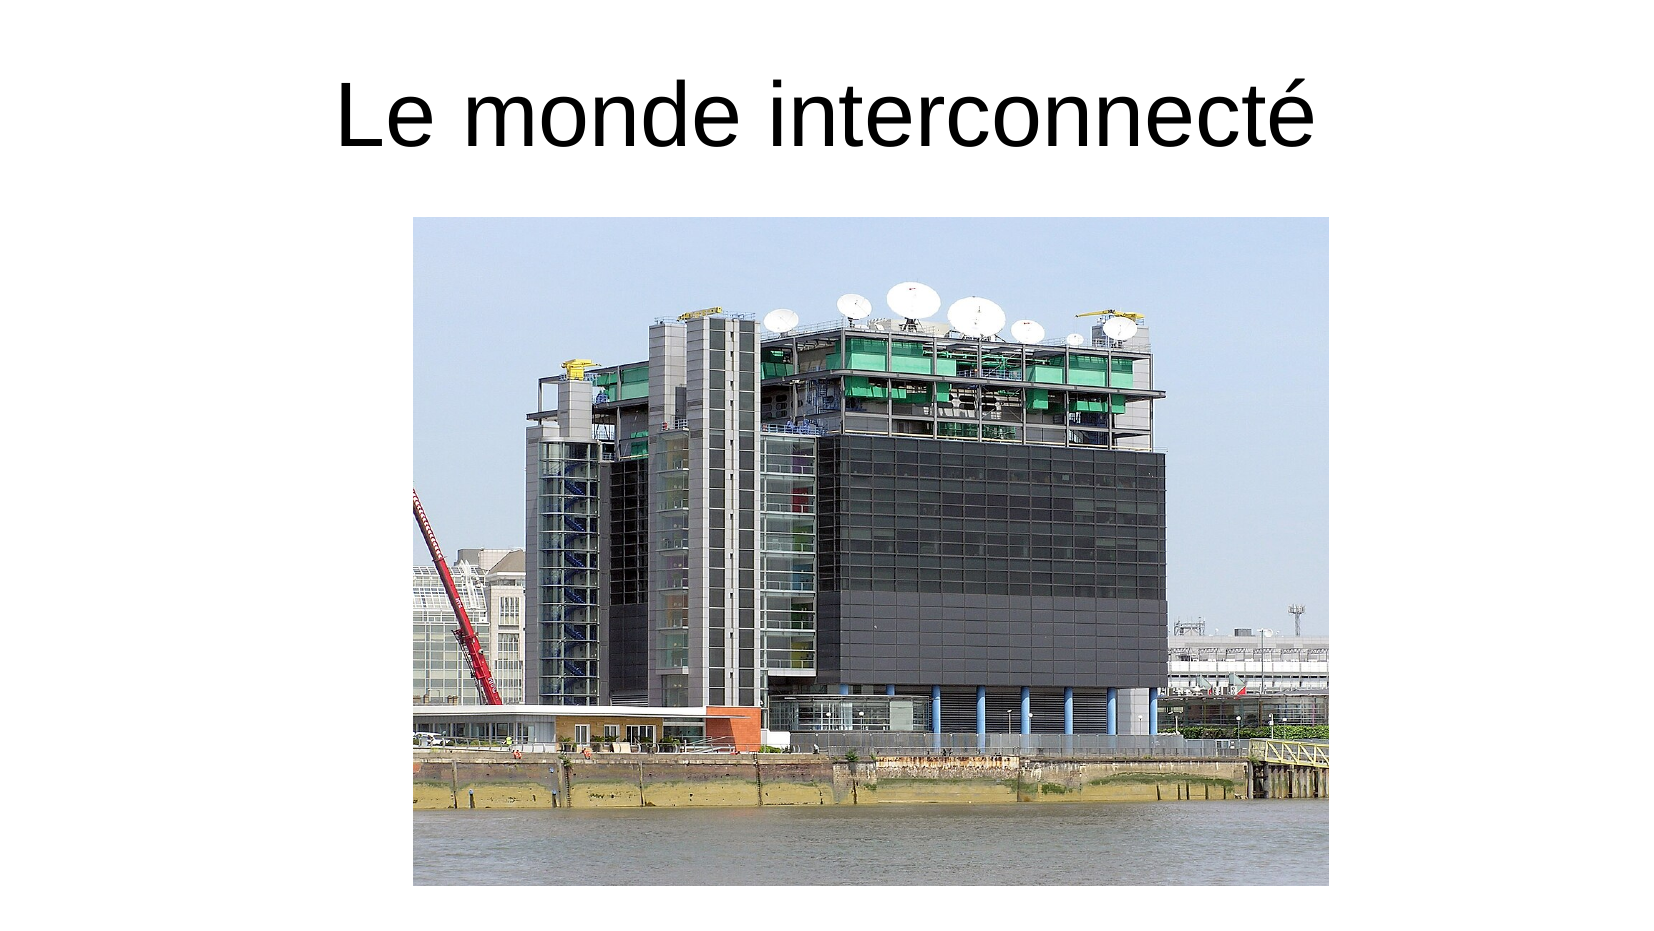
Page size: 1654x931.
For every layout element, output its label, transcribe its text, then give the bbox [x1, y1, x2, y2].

picture [413, 217, 1329, 886]
title Le monde interconnecté [82, 37, 1571, 193]
